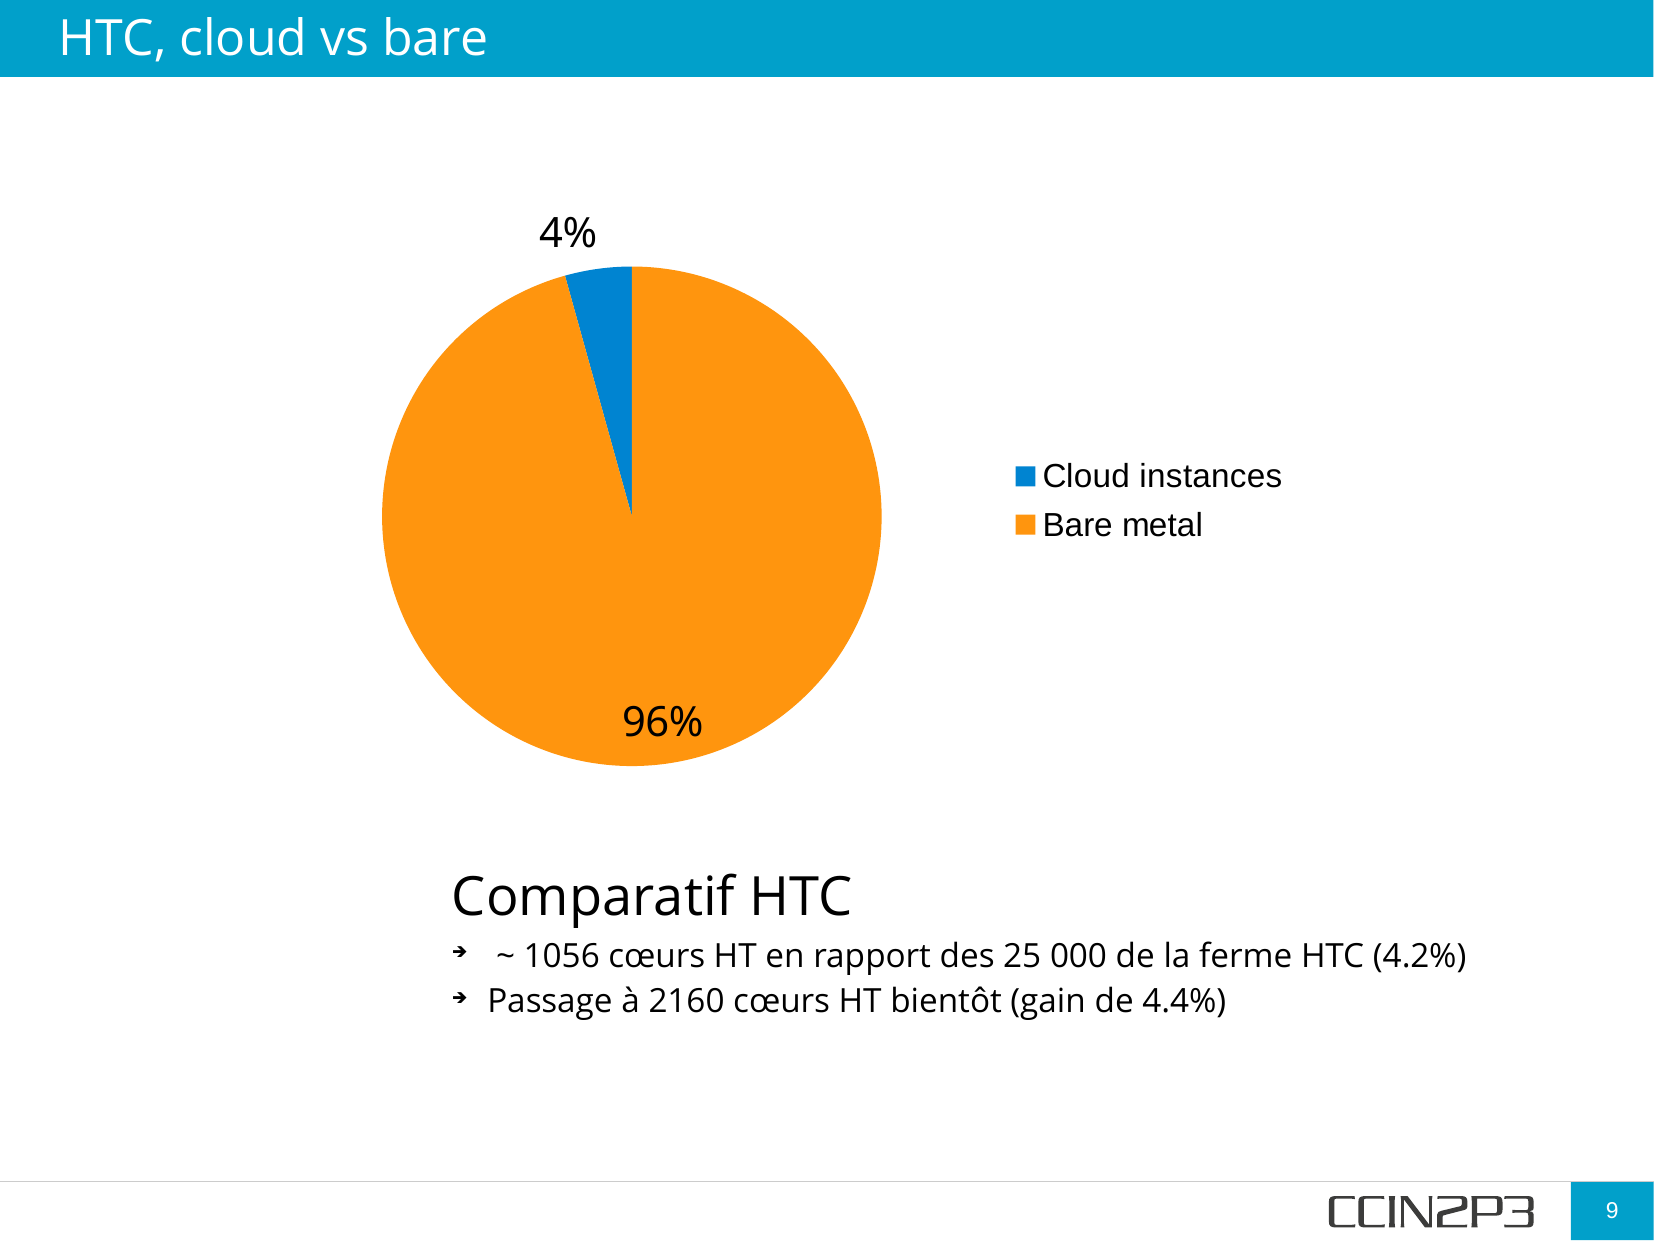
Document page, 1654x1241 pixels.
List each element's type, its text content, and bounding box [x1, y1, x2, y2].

text_box Comparatif HTC ~ 1056 cœurs HT en rapport des 25 000 de la ferme HTC (4.2%) Passage à 2160 cœurs HT bientôt (gain de 4.4%) [437, 850, 1484, 1030]
title HTC, cloud vs bare [0, 0, 1654, 77]
chart [236, 141, 1441, 892]
